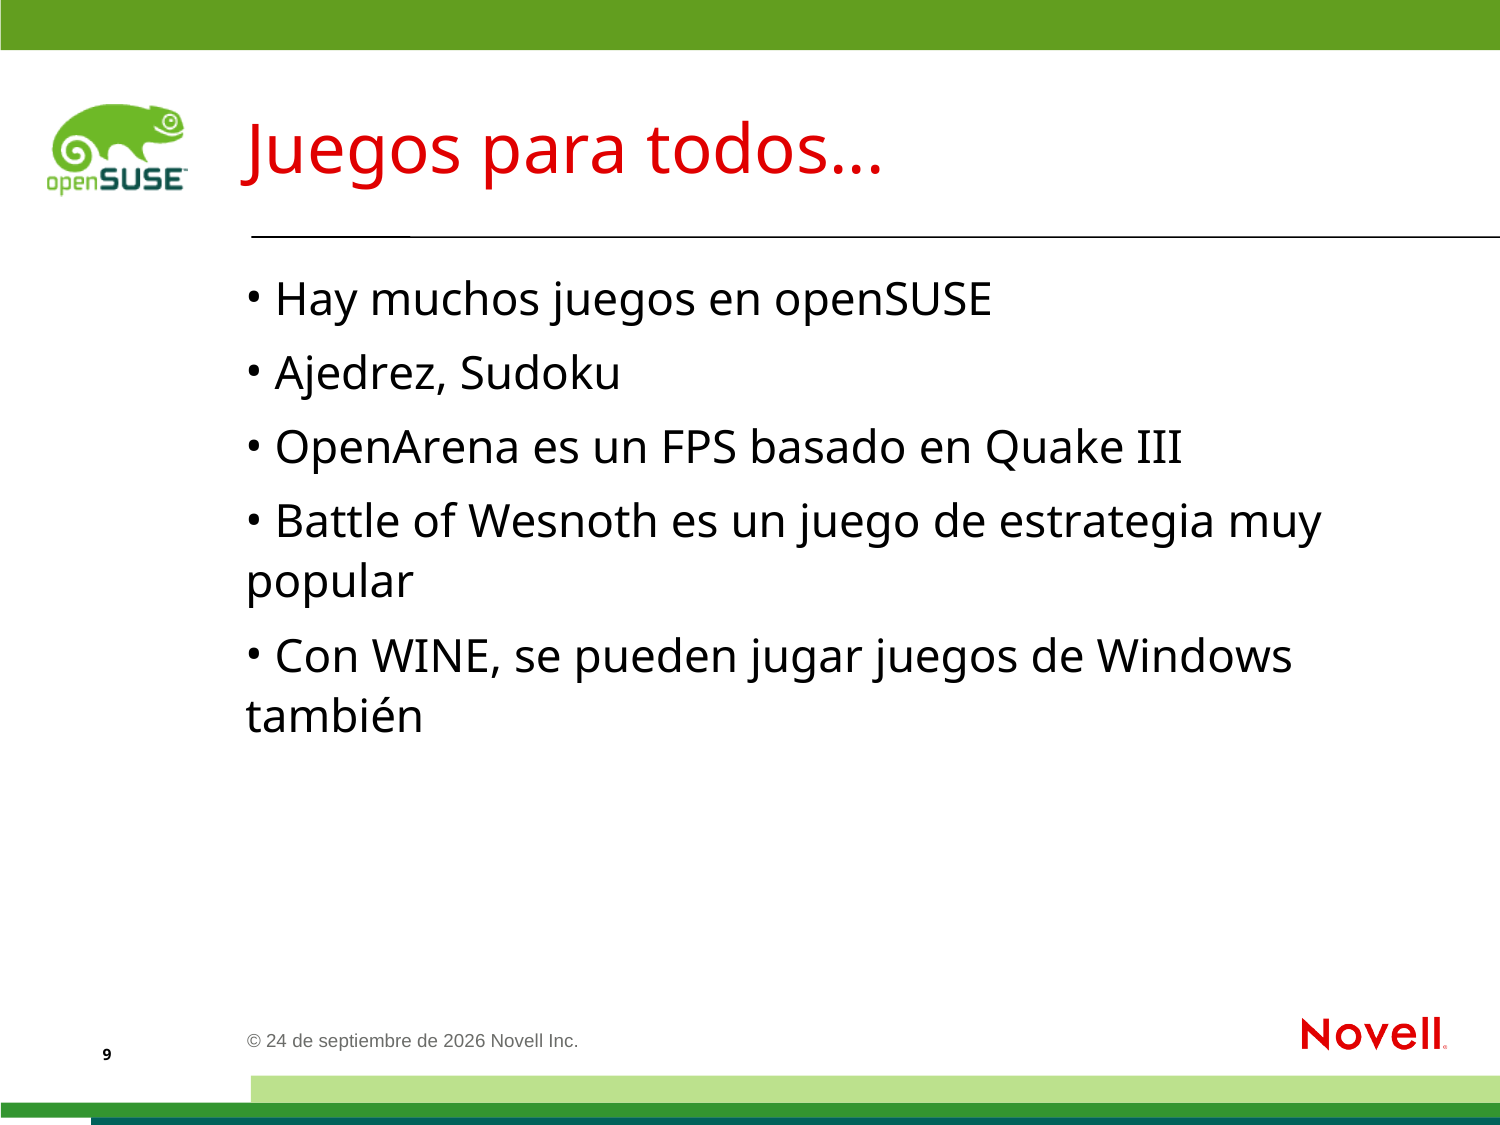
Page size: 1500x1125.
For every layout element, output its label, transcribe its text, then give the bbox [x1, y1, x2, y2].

list Hay muchos juegos en openSUSE Ajedrez, Sudoku OpenArena es un FPS basado en Quake III Battle of Wesnoth es un juego de estrategia muy popular Con WINE, se pueden jugar juegos de Windows también [245, 267, 1458, 1010]
picture [1295, 1011, 1453, 1056]
picture [47, 104, 188, 197]
title Juegos para todos... [246, 68, 1409, 231]
